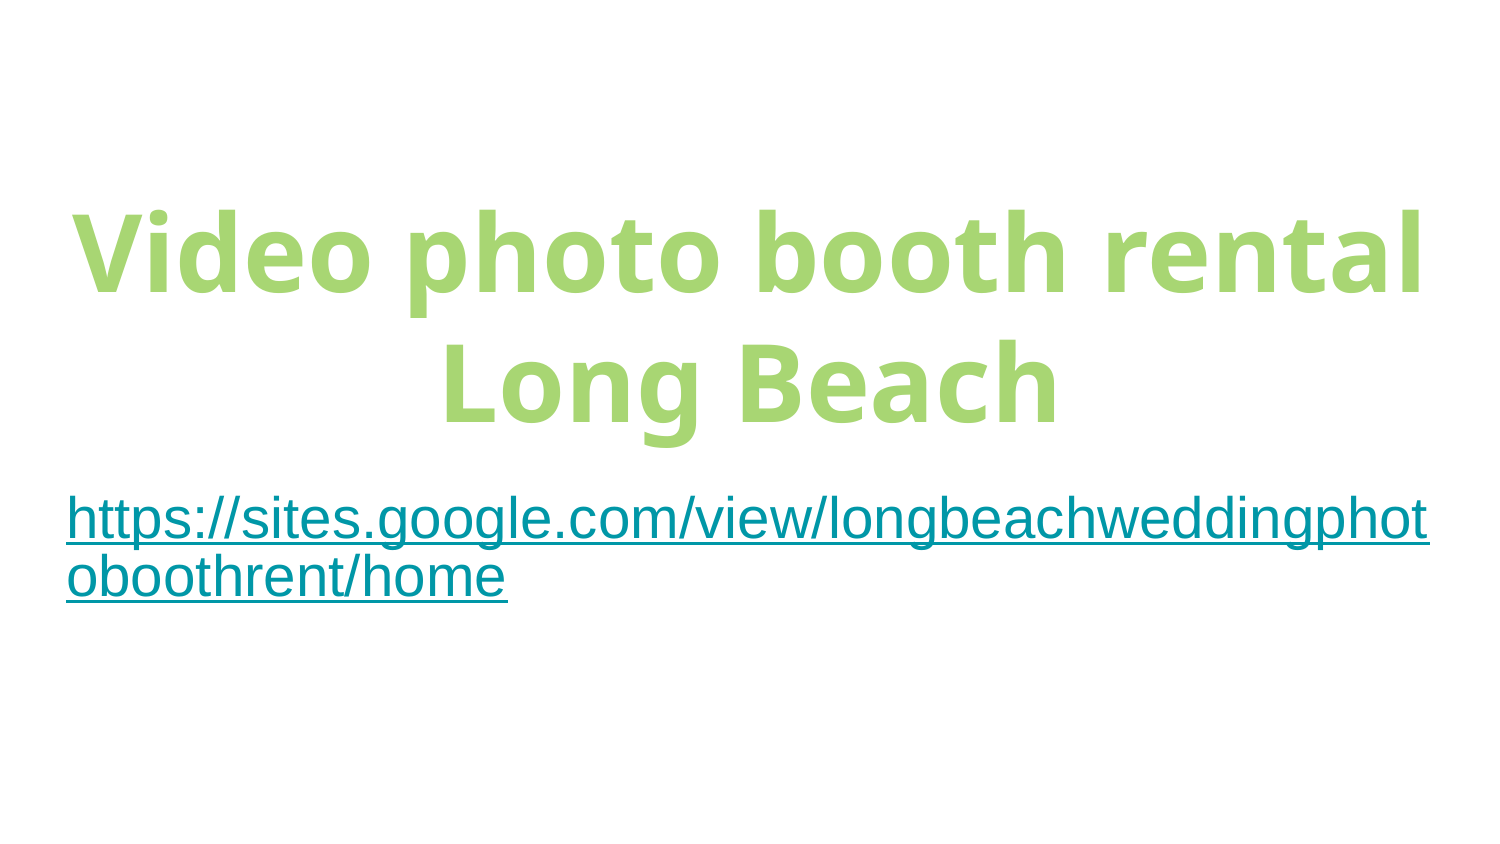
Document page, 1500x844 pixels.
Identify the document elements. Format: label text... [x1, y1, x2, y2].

title Video photo booth rental Long Beach [51, 122, 1449, 459]
subtitle https://sites.google.com/view/longbeachweddingphotoboothrent/home [51, 464, 1449, 595]
